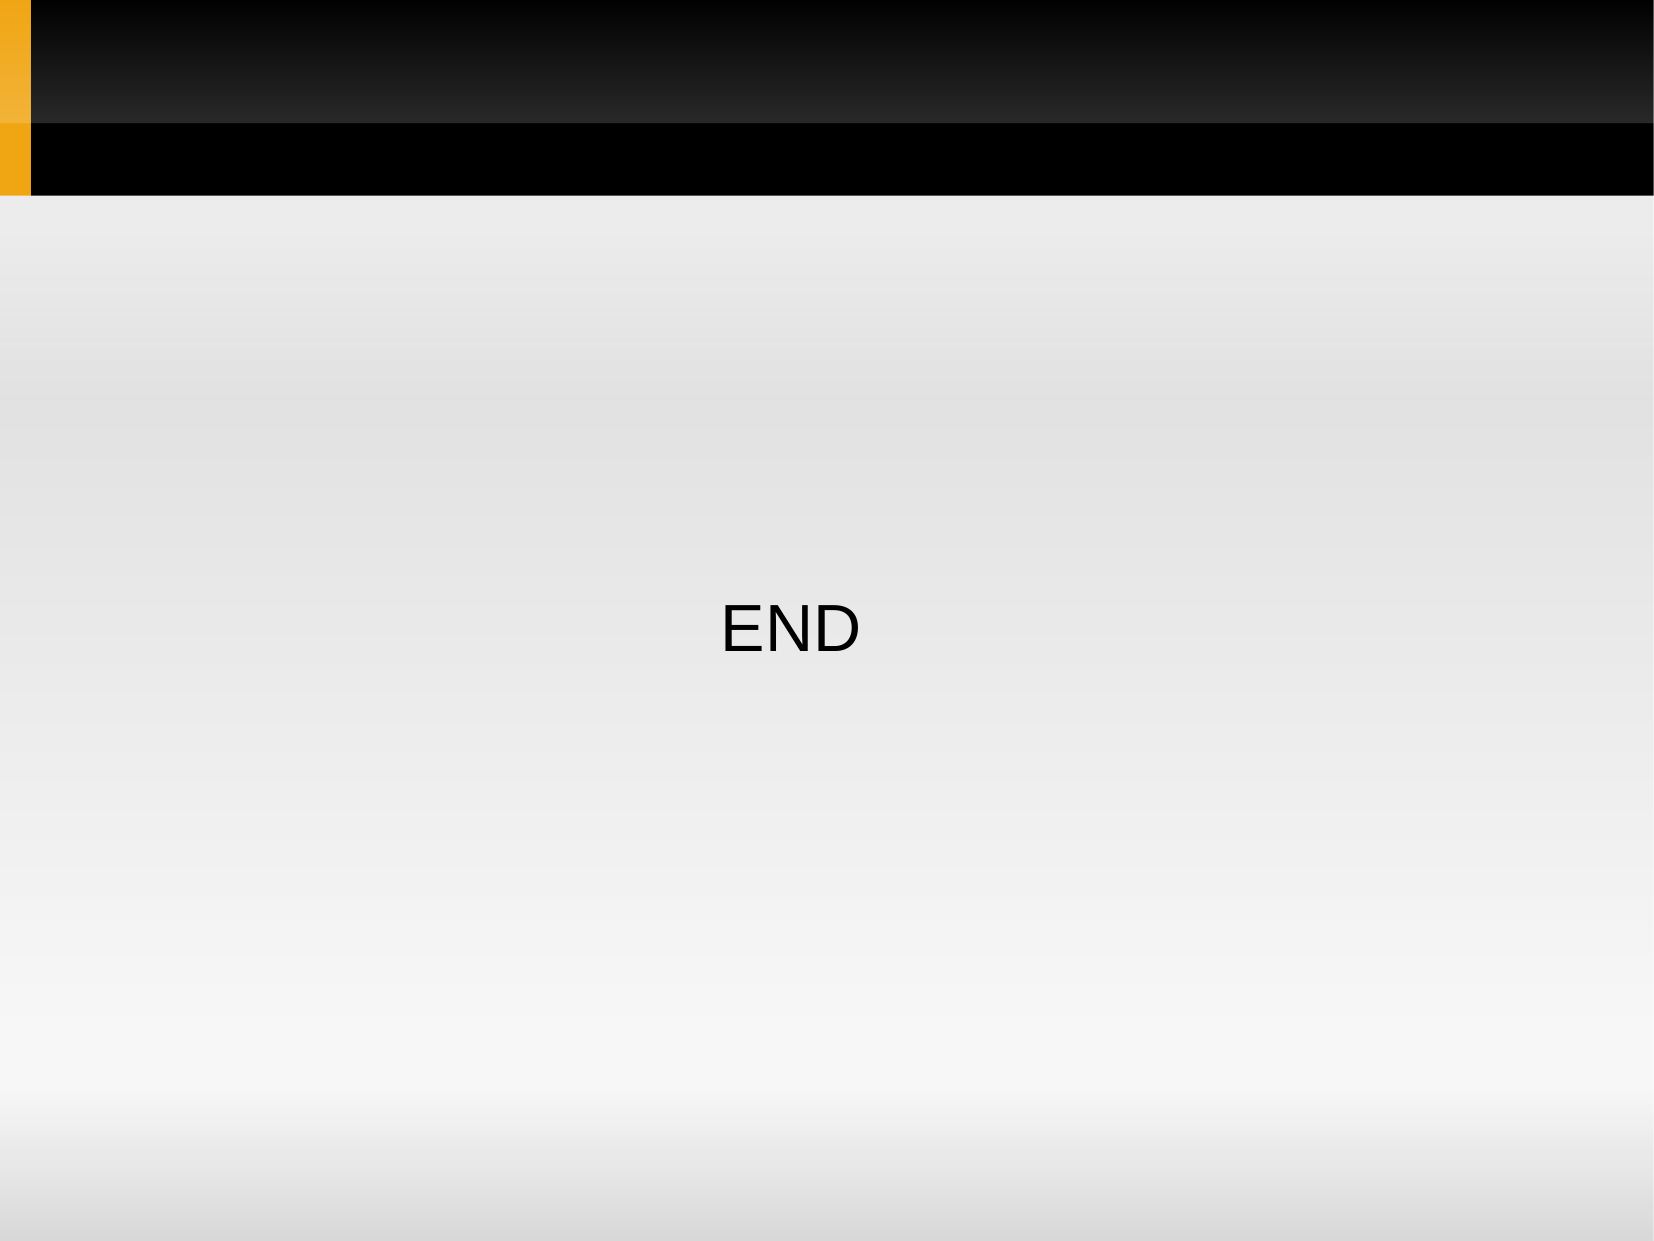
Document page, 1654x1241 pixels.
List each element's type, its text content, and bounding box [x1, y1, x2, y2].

picture [0, 0, 1654, 1241]
list END [649, 590, 910, 697]
